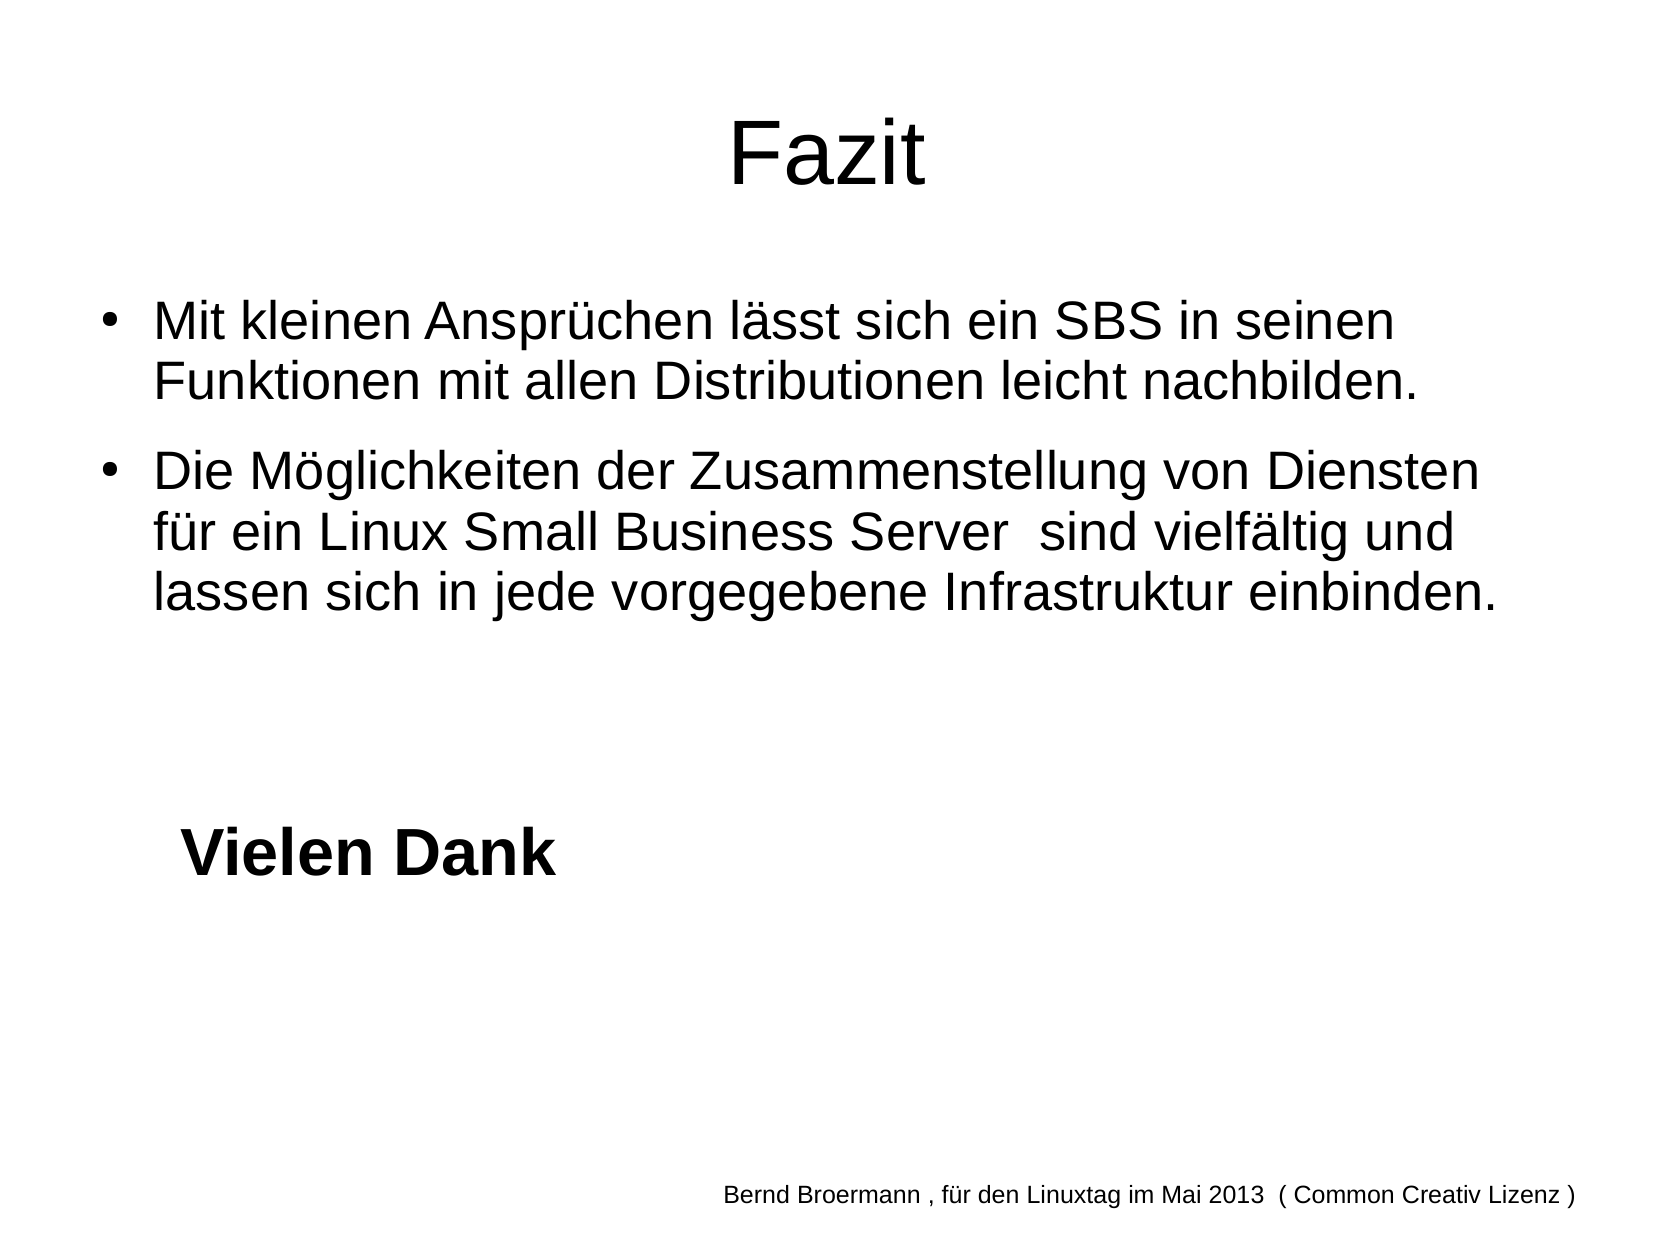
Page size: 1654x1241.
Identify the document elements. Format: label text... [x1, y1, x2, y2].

text_box Vielen Dank [165, 808, 573, 898]
text_box Bernd Broermann , für den Linuxtag im Mai 2013 ( Common Creativ Lizenz ) [708, 1173, 1630, 1217]
list Mit kleinen Ansprüchen lässt sich ein SBS in seinen Funktionen mit allen Distributionen leicht nachbilden. Die Möglichkeiten der Zusammenstellung von Diensten für ein Linux Small Business Server sind vielfältig und lassen sich in jede vorgegebene Infrastruktur einbinden. [82, 290, 1538, 638]
title Fazit [82, 49, 1571, 257]
